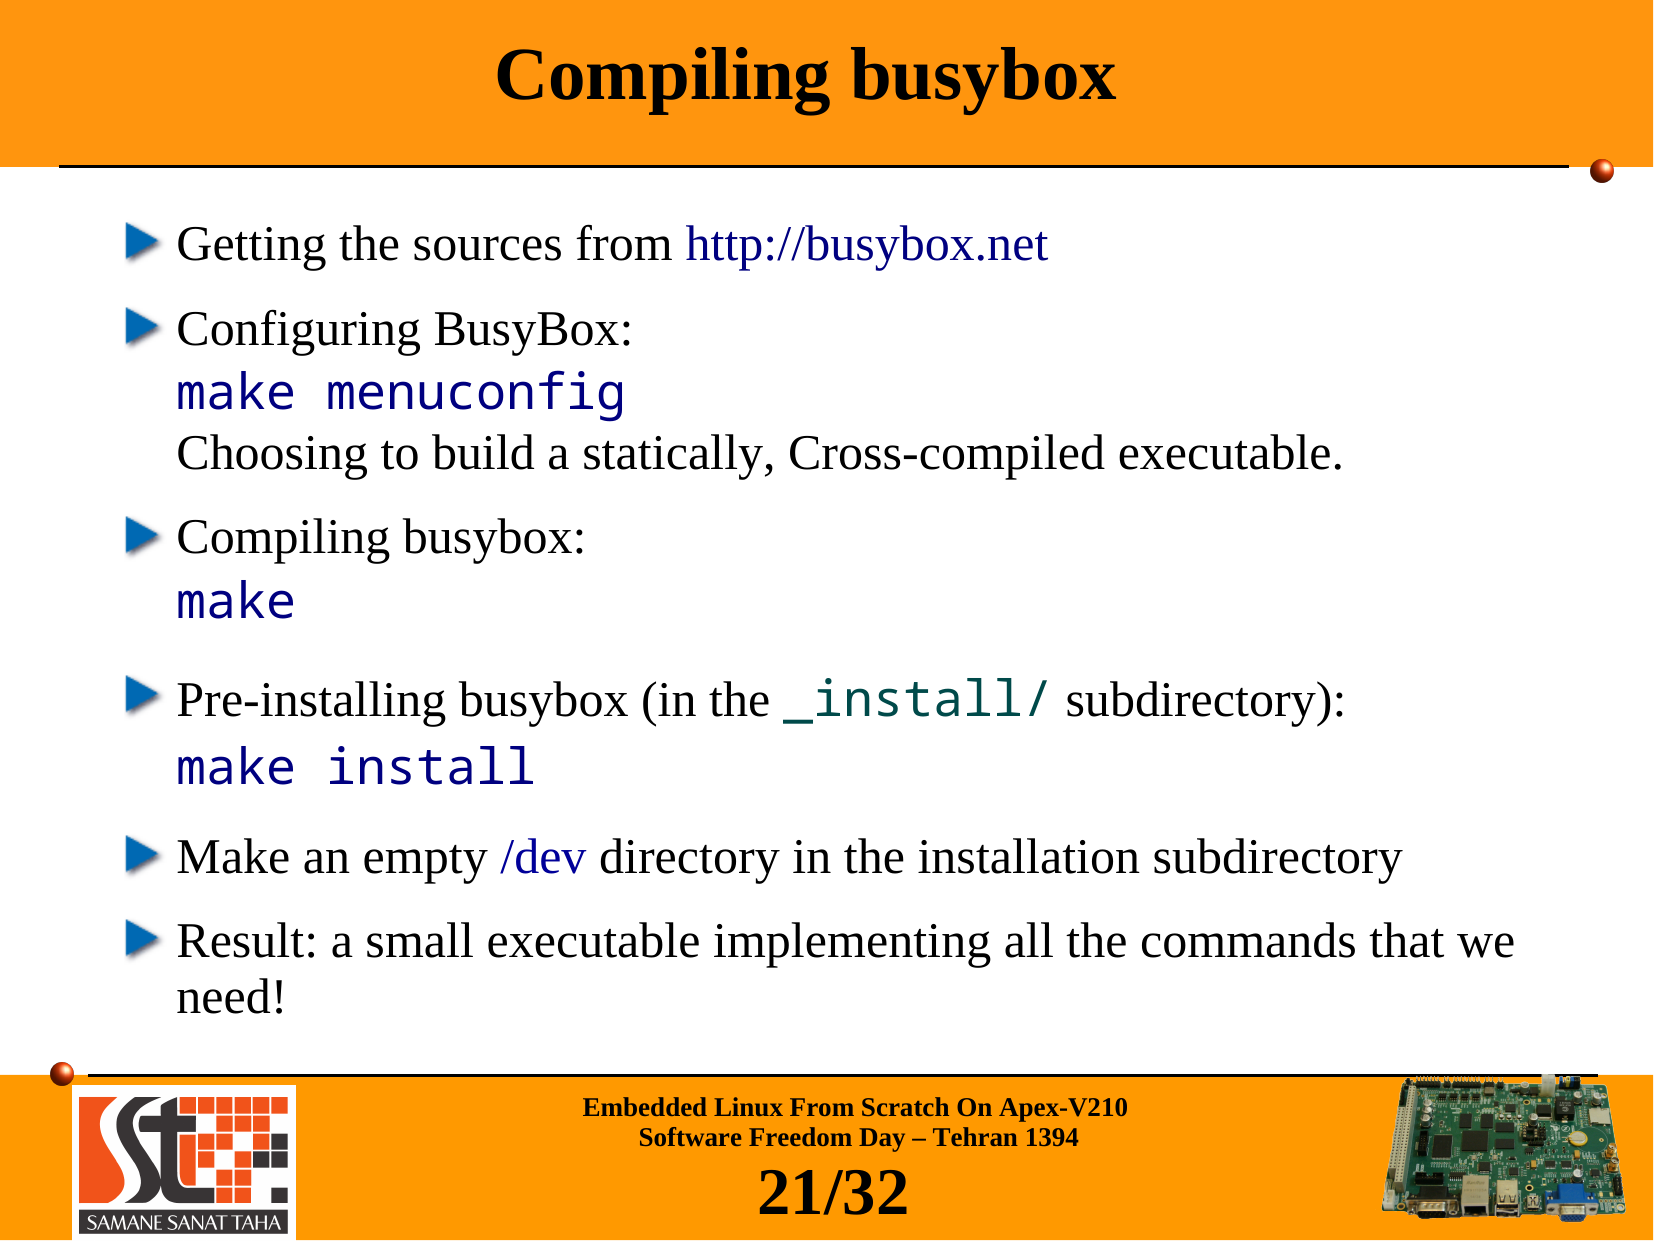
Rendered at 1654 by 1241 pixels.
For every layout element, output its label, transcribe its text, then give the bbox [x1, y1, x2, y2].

list Getting the sources from http://busybox.net Configuring BusyBox: make menuconfig Choosing to build a statically, Cross-compiled executable. Compiling busybox: make Pre-installing busybox (in the _install/ subdirectory): make install Make an empty /dev directory in the installation subdirectory Result: a small executable implementing all the commands that we need! [105, 216, 1563, 1066]
picture [1371, 1074, 1626, 1236]
title Compiling busybox [60, 18, 1551, 132]
picture [72, 1085, 296, 1241]
